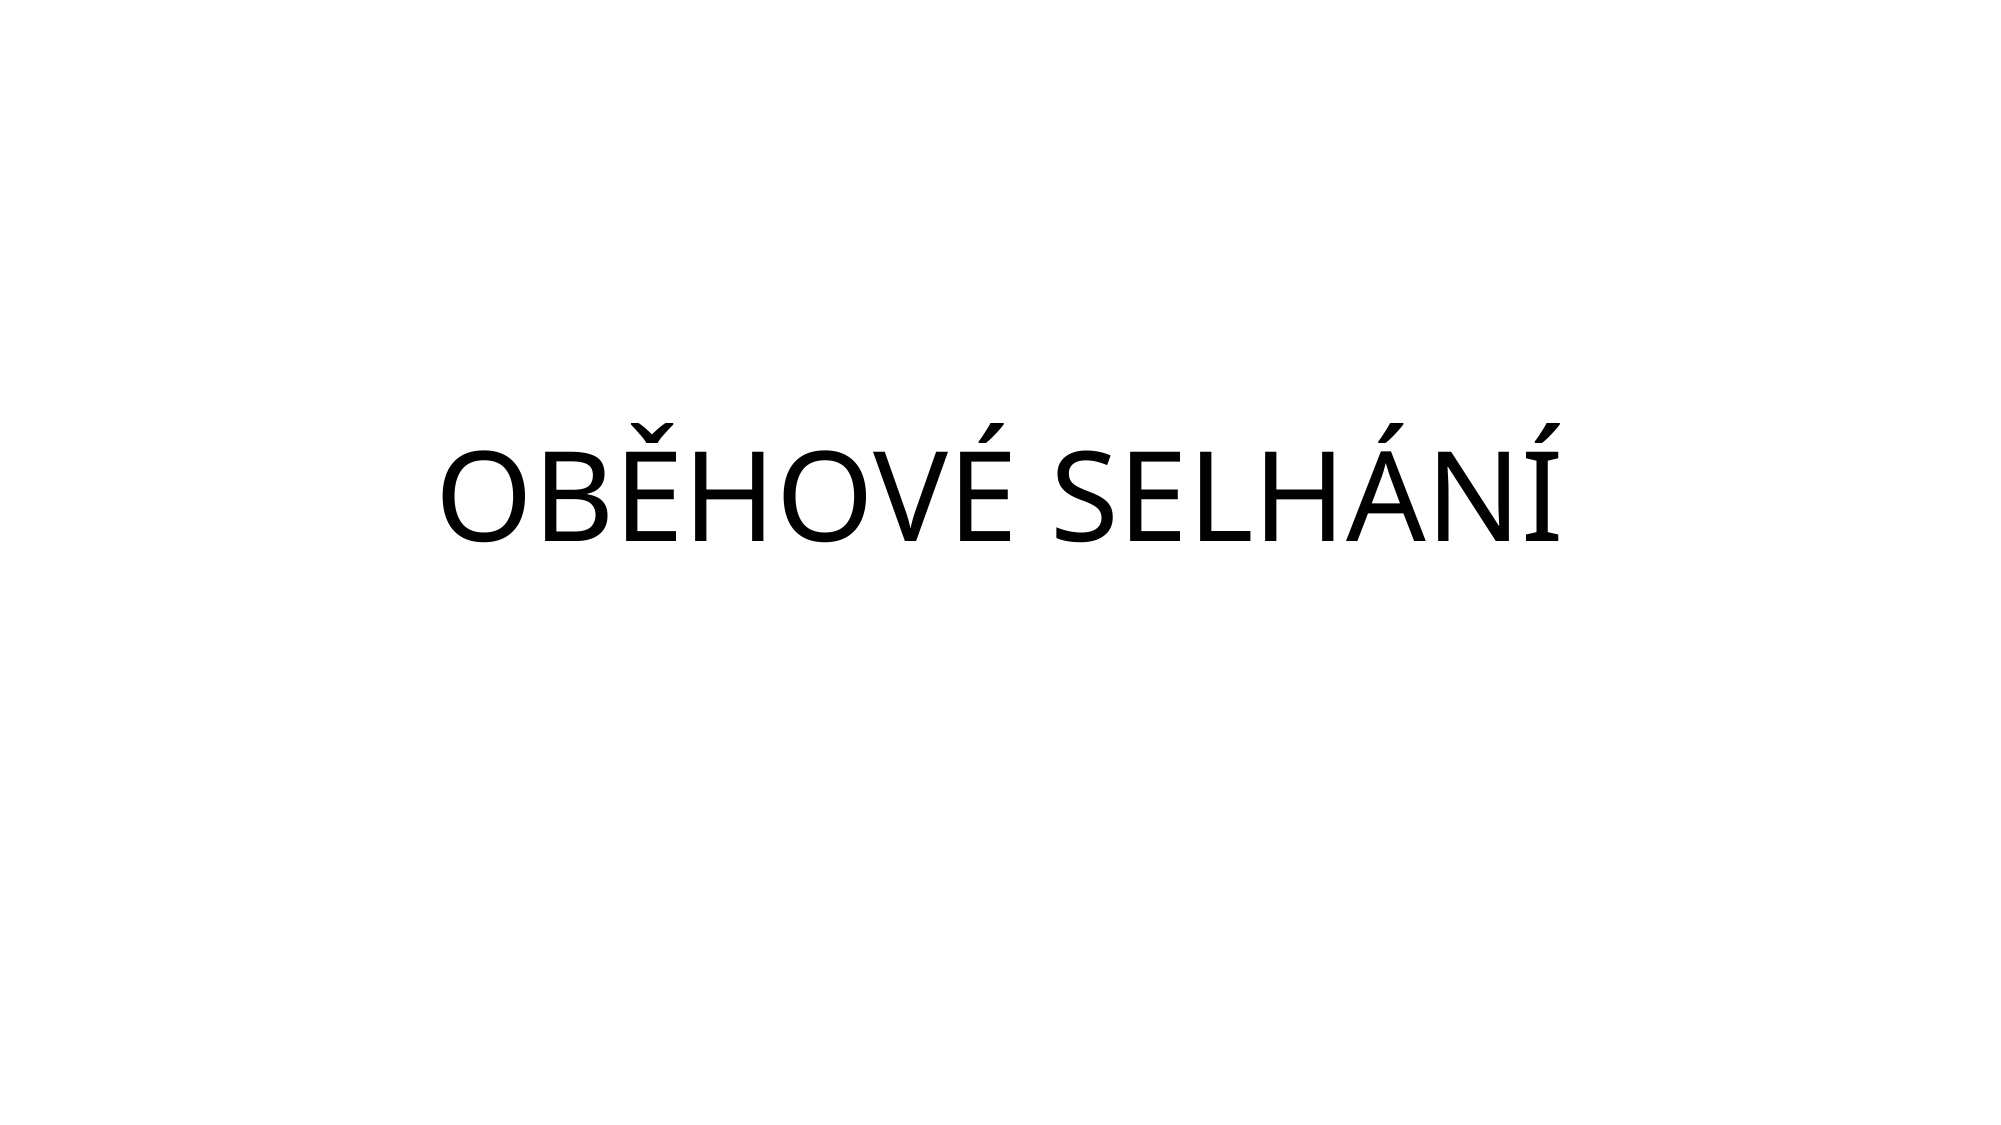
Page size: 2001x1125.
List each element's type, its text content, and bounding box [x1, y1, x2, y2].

title OBĚHOVÉ SELHÁNÍ [249, 184, 1750, 576]
